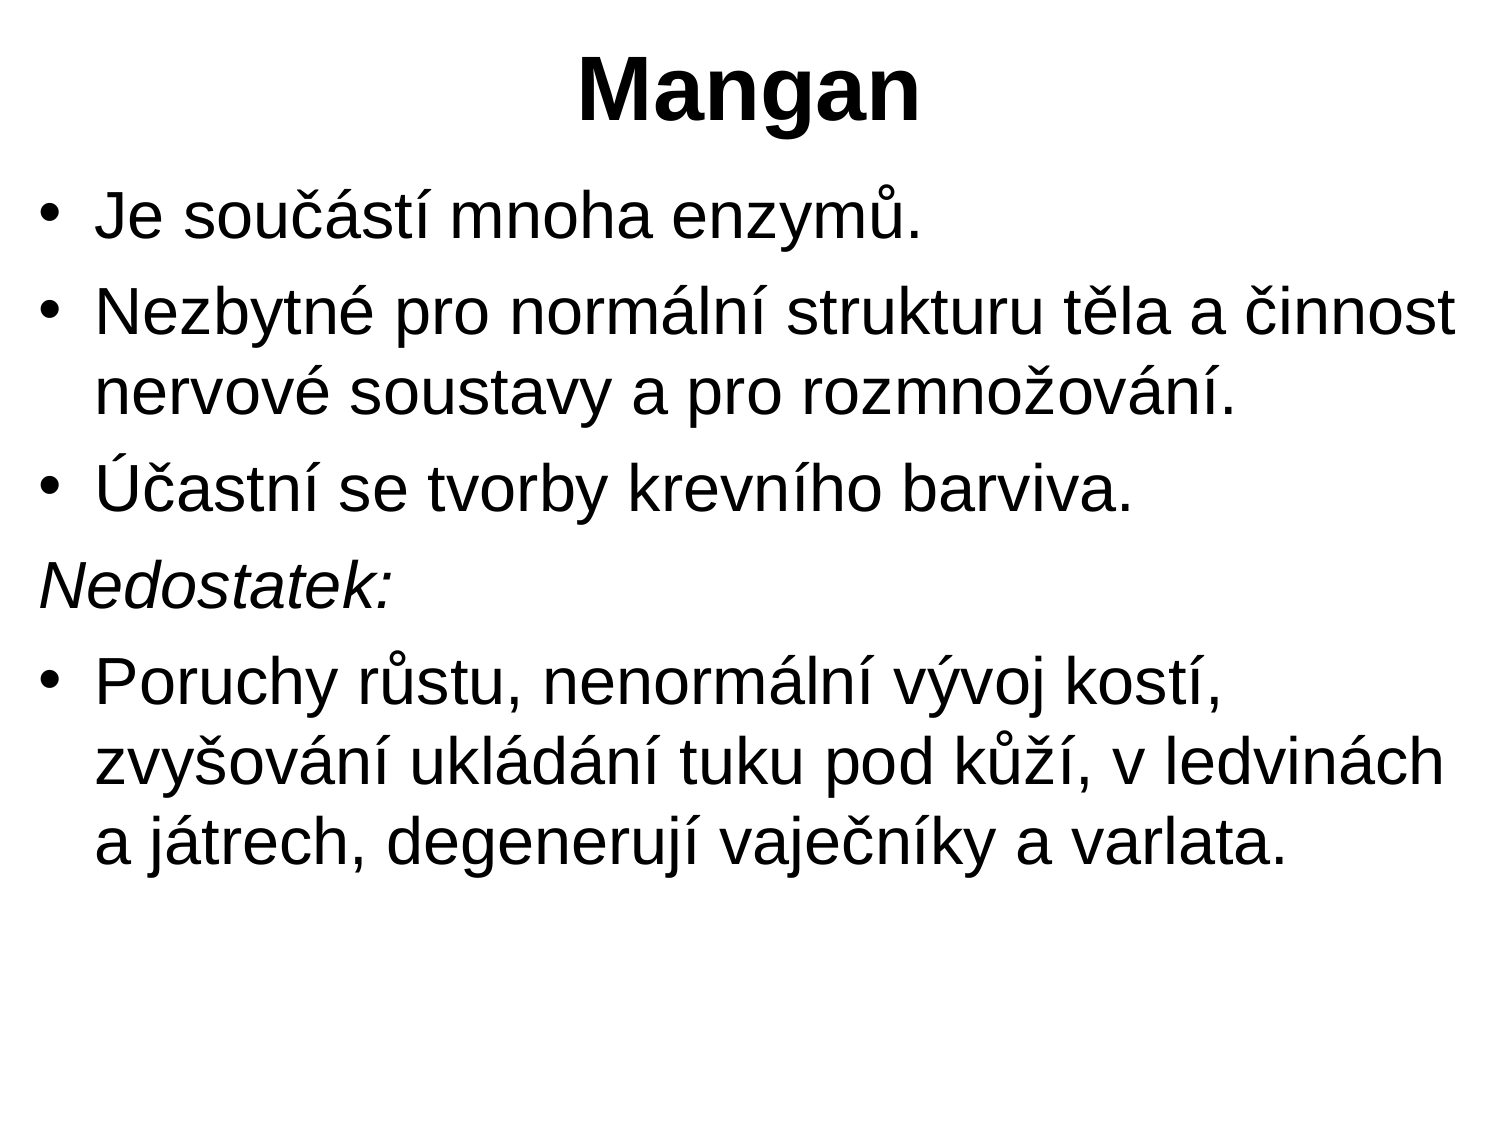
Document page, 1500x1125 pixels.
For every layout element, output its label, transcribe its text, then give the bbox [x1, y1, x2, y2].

list Je součástí mnoha enzymů. Nezbytné pro normální strukturu těla a činnost nervové soustavy a pro rozmnožování. Účastní se tvorby krevního barviva. Nedostatek: Poruchy růstu, nenormální vývoj kostí, zvyšování ukládání tuku pod kůží, v ledvinách a játrech, degenerují vaječníky a varlata. [23, 164, 1477, 1010]
title Mangan [75, 21, 1426, 257]
